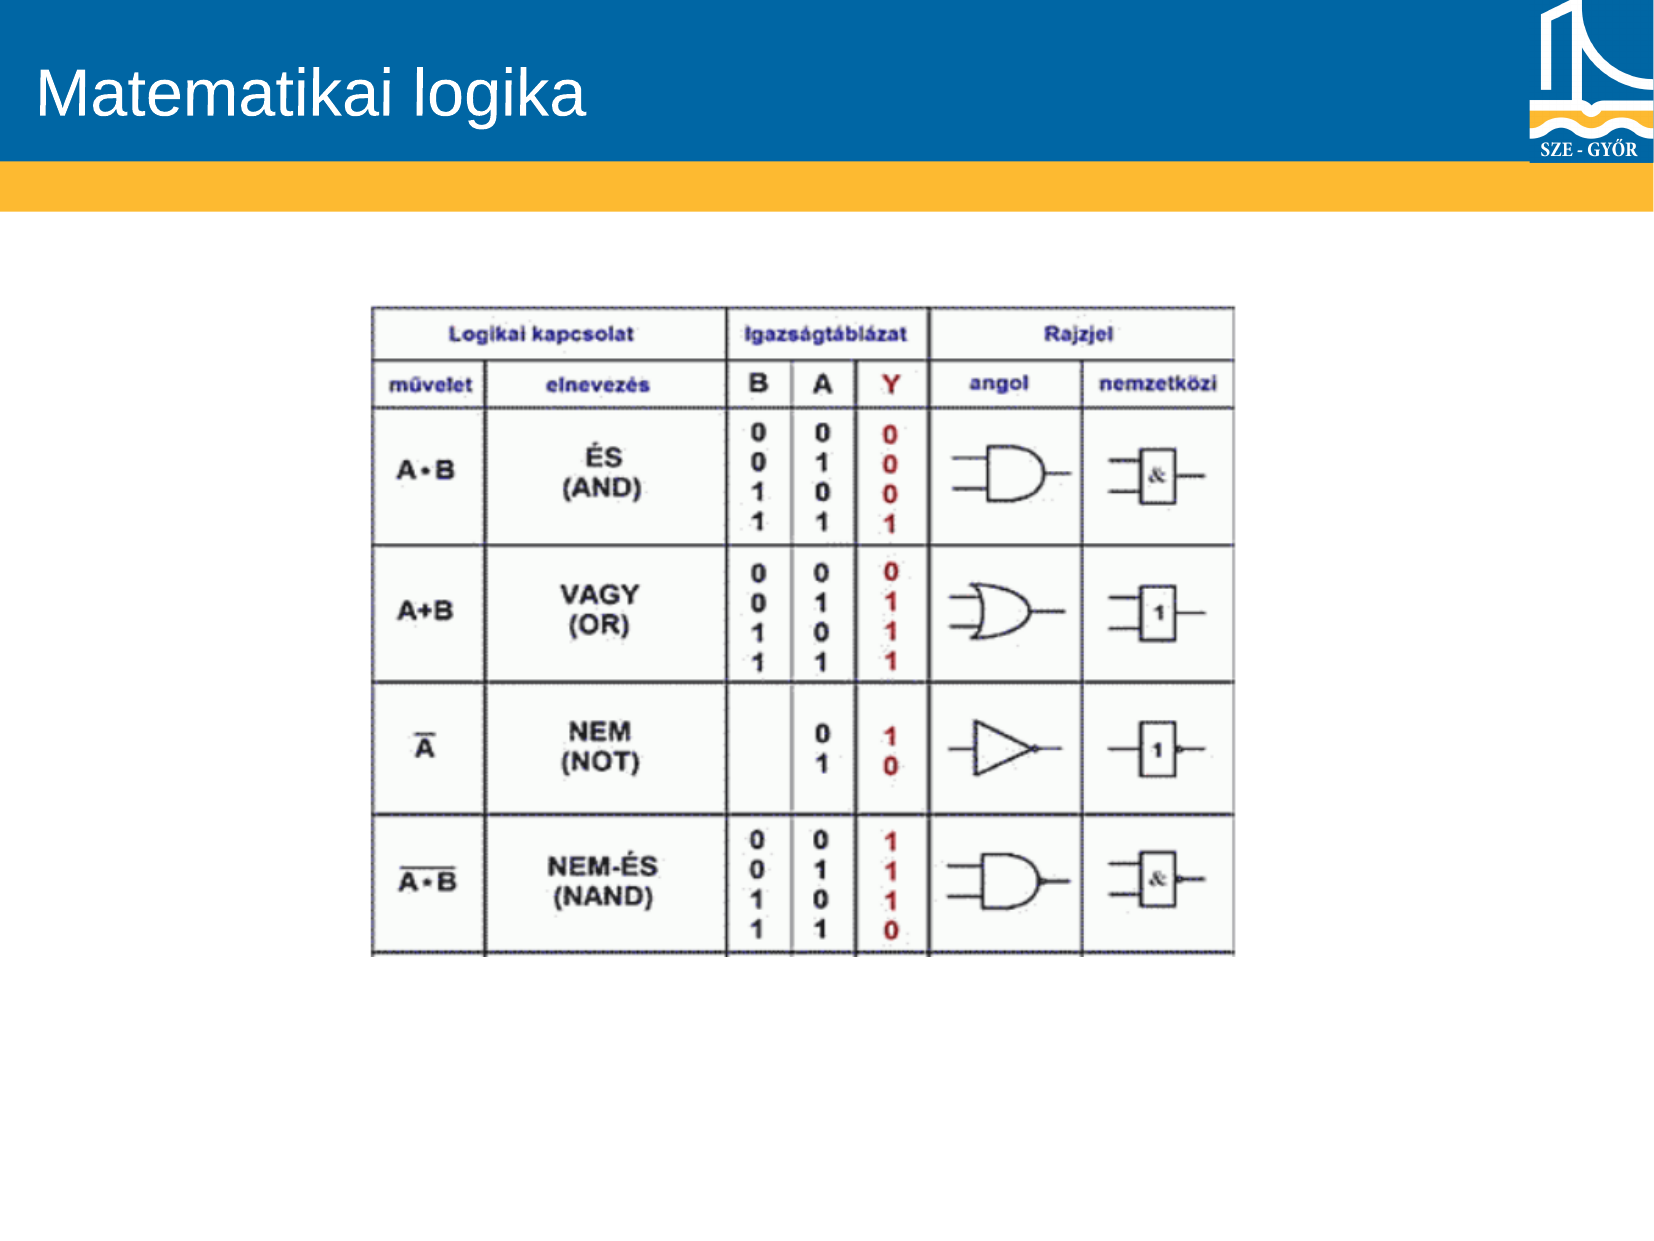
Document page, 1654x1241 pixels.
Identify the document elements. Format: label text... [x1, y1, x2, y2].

picture [354, 293, 1245, 957]
text_box Matematikai logika [34, 48, 1524, 144]
picture [1529, 0, 1654, 163]
